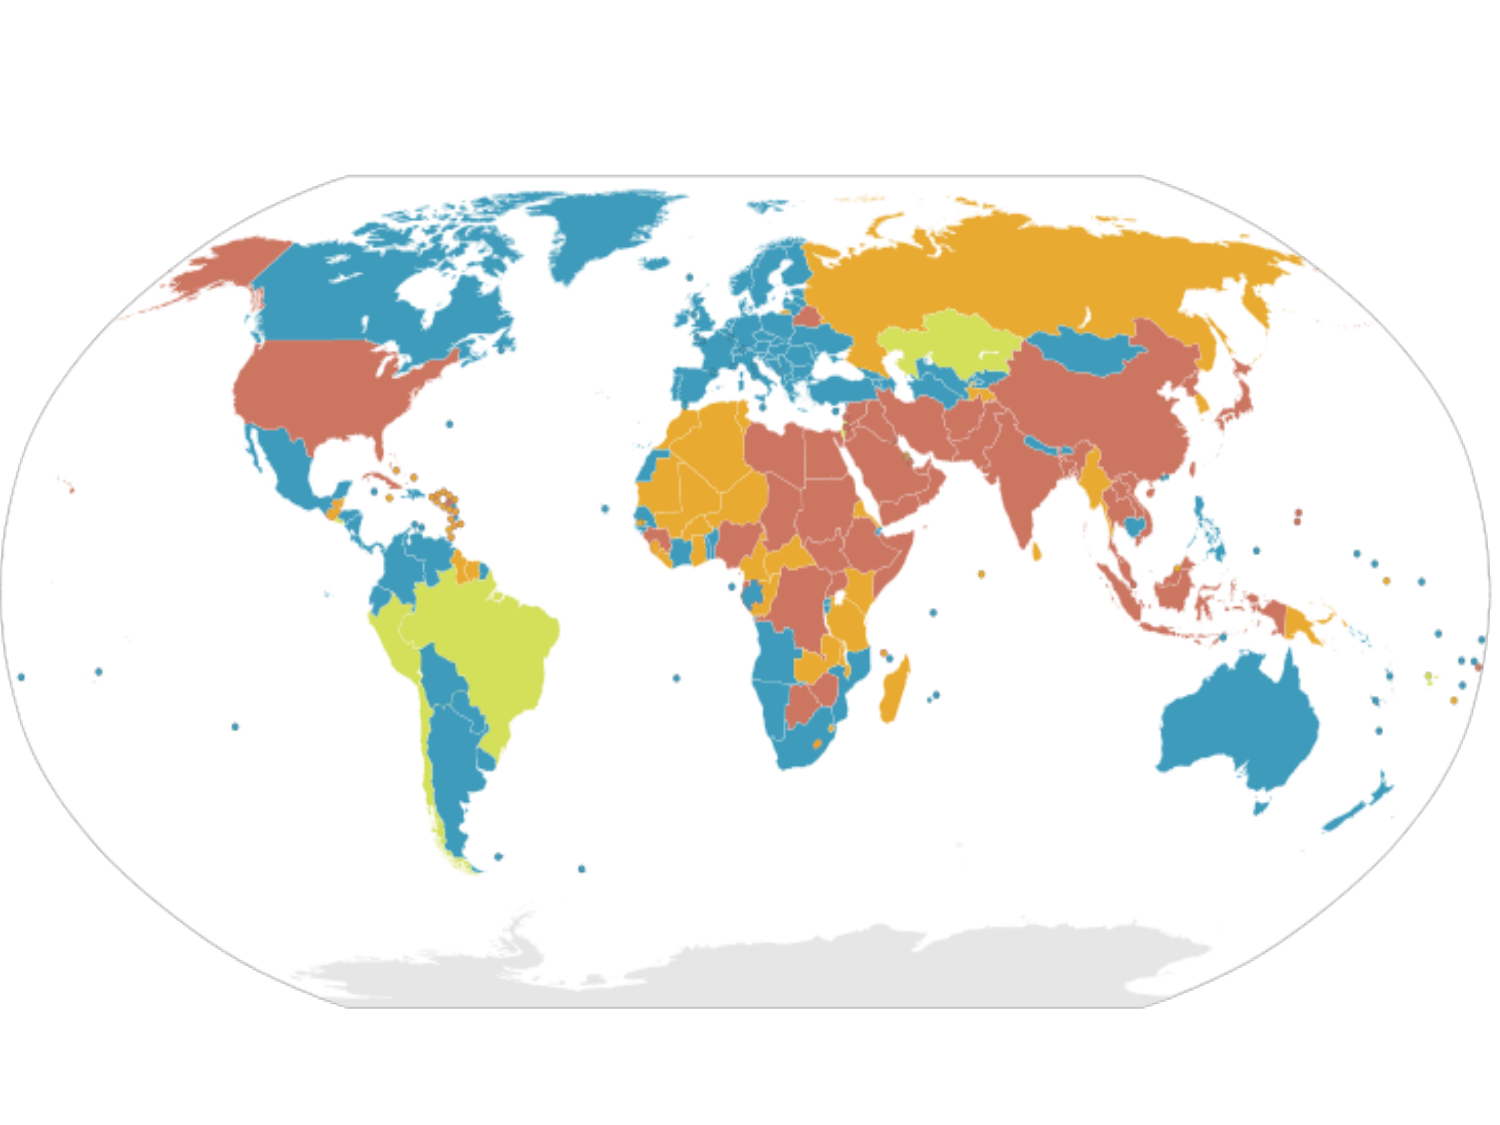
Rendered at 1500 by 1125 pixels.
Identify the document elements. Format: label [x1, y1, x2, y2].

picture [0, 140, 1500, 1056]
